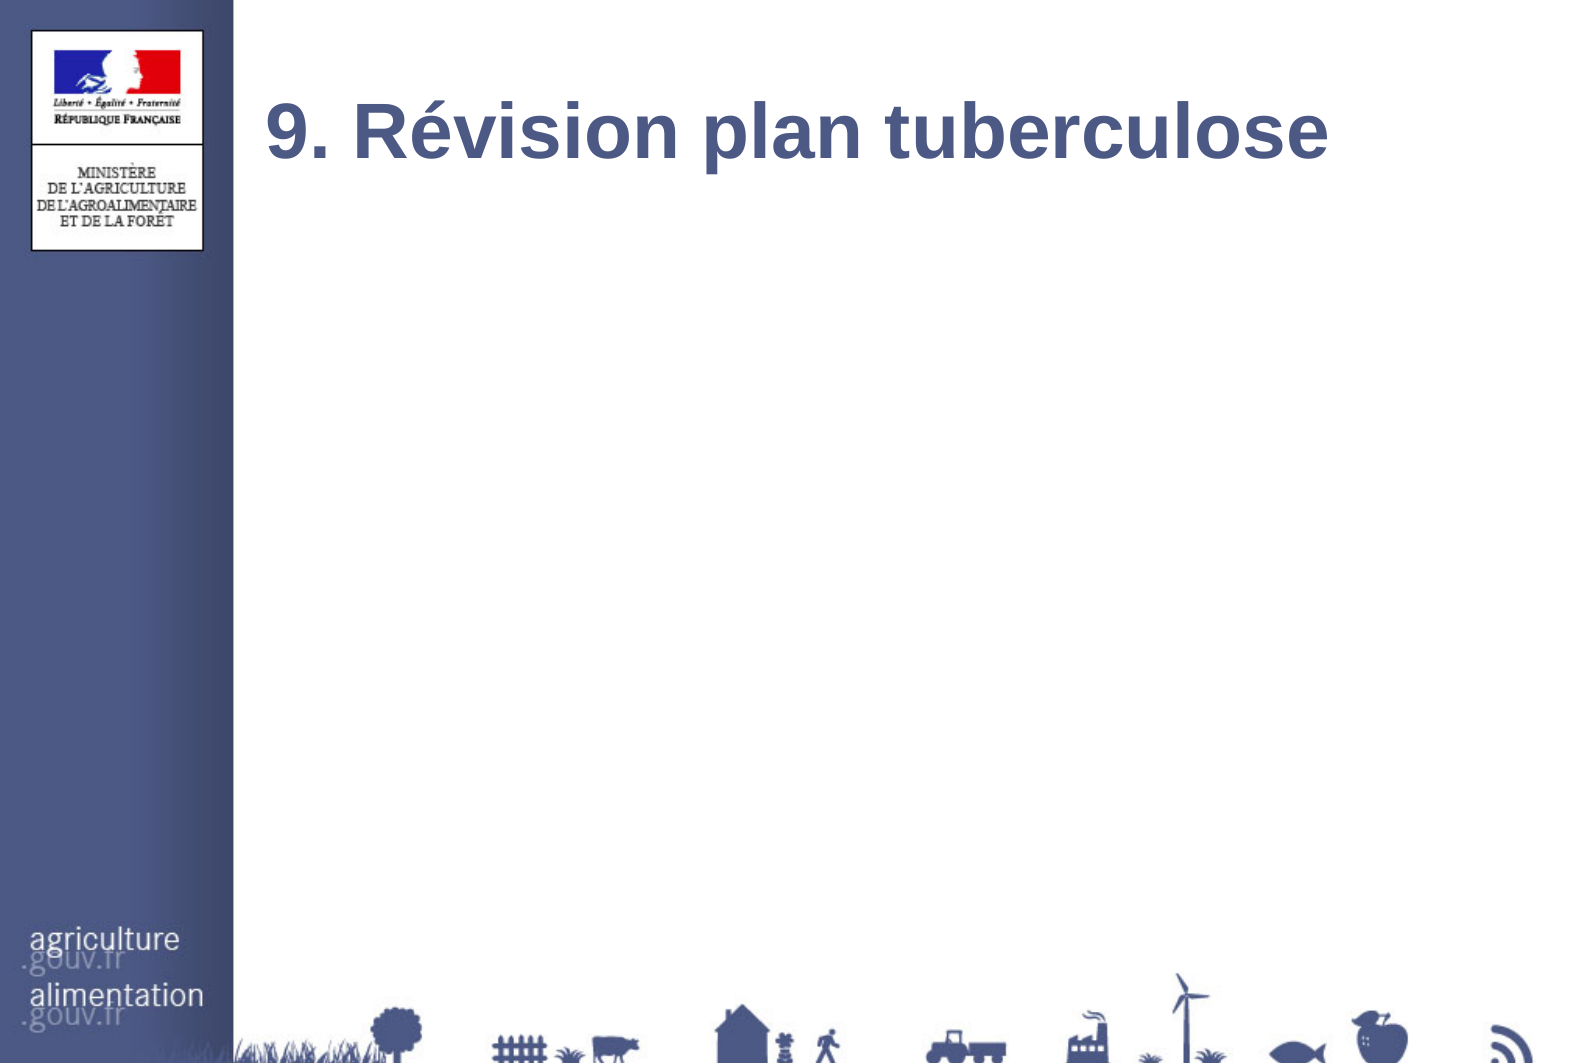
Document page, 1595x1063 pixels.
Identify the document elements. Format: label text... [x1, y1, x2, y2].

title 9. Révision plan tuberculose [265, 49, 1536, 213]
picture [0, 0, 1595, 1063]
